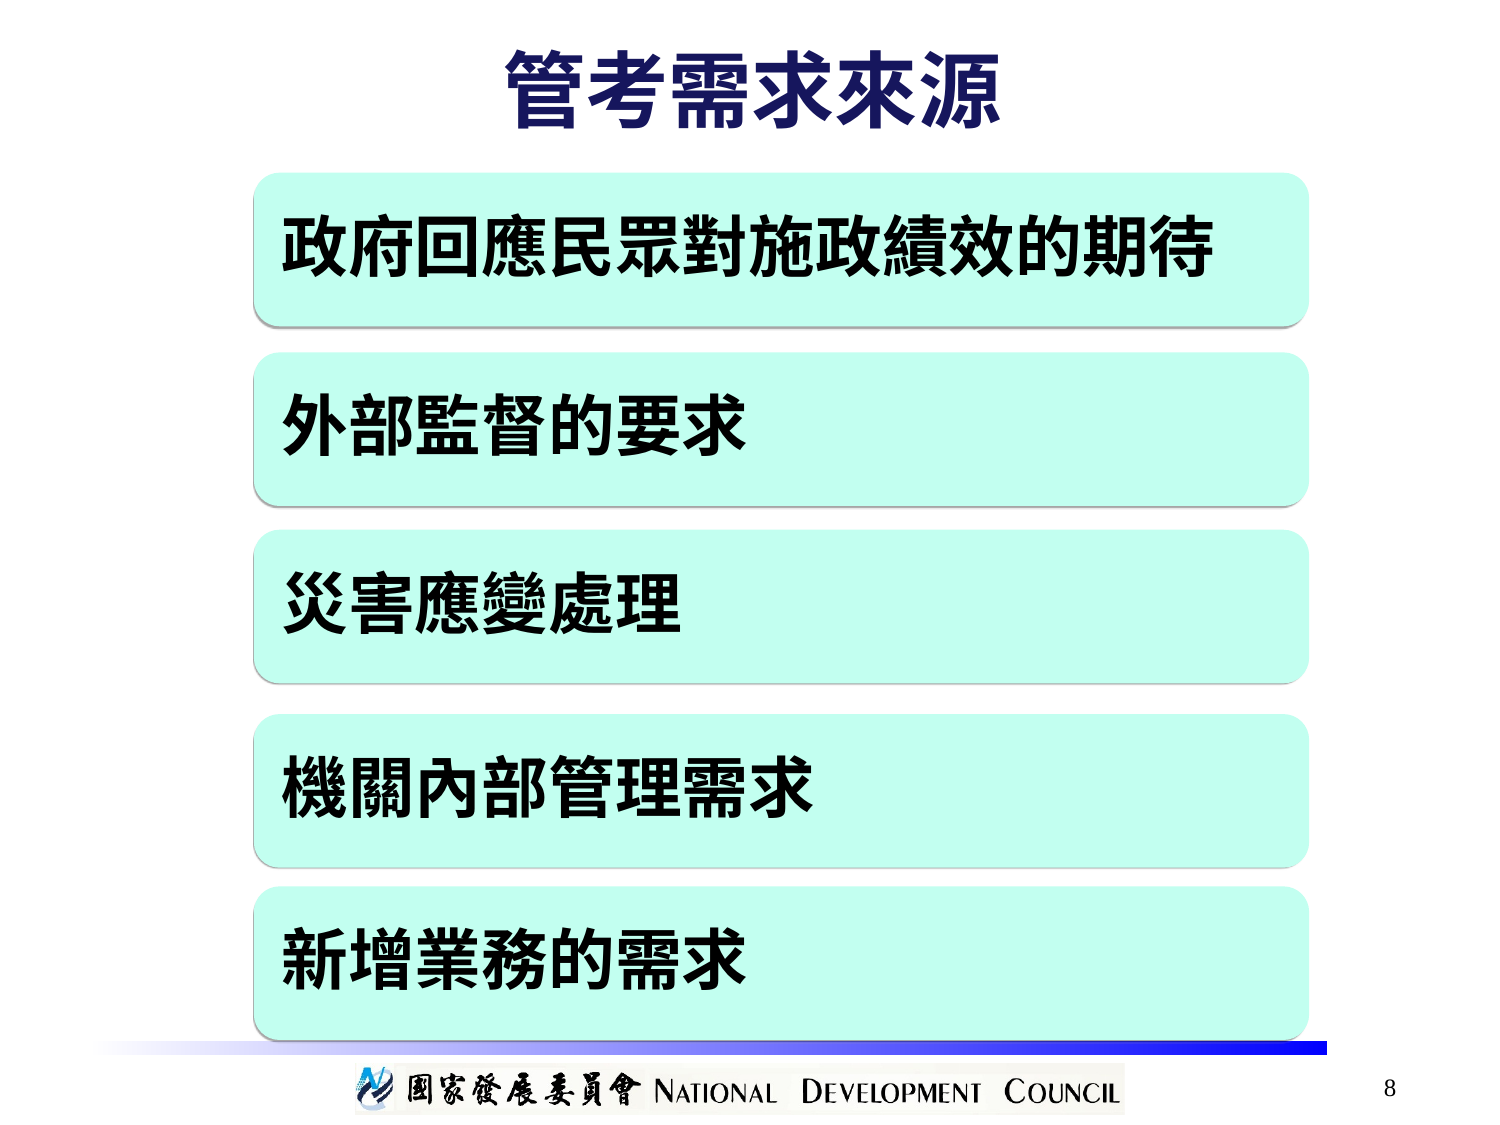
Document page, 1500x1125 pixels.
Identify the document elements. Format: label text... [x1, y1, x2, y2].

title 管考需求來源 [76, 31, 1427, 219]
text_box 外部監督的要求 [253, 352, 1310, 506]
text_box 災害應變處理 [253, 529, 1310, 684]
text_box 配套措施 培養各機關專案管理能力 建立預警及機動查核機制 [1013, 1042, 1076, 1054]
text_box 機關內部管理需求 [253, 714, 1310, 868]
text_box 政府回應民眾對施政績效的期待 [253, 172, 1310, 327]
text_box [1368, 1063, 1485, 1100]
text_box 新增業務的需求 [253, 886, 1310, 1040]
text_box 立法院 監察院 (審計部) [1086, 1042, 1148, 1054]
